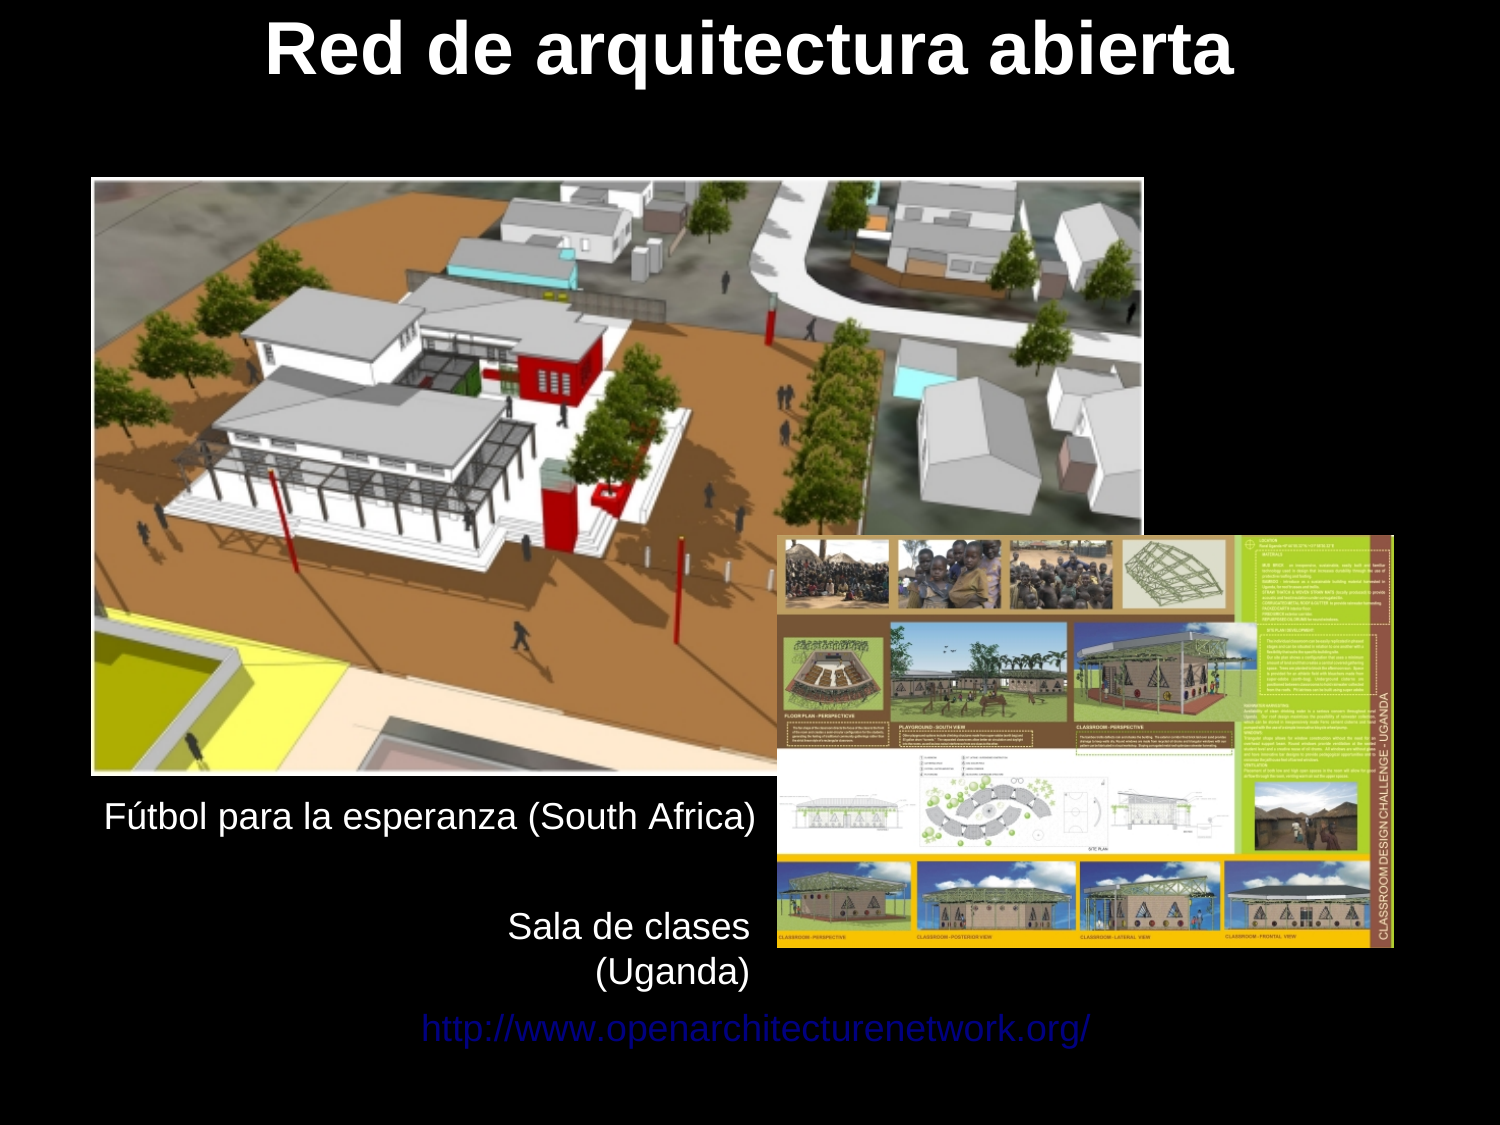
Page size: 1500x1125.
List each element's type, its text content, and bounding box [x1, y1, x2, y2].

text_box Sala de clases (Uganda) [463, 894, 766, 996]
title Red de arquitectura abierta [75, 0, 1425, 101]
text_box Fútbol para la esperanza (South Africa) [88, 784, 777, 845]
picture [91, 177, 1394, 948]
text_box http://www.openarchitecturenetwork.org/ [406, 996, 1135, 1057]
